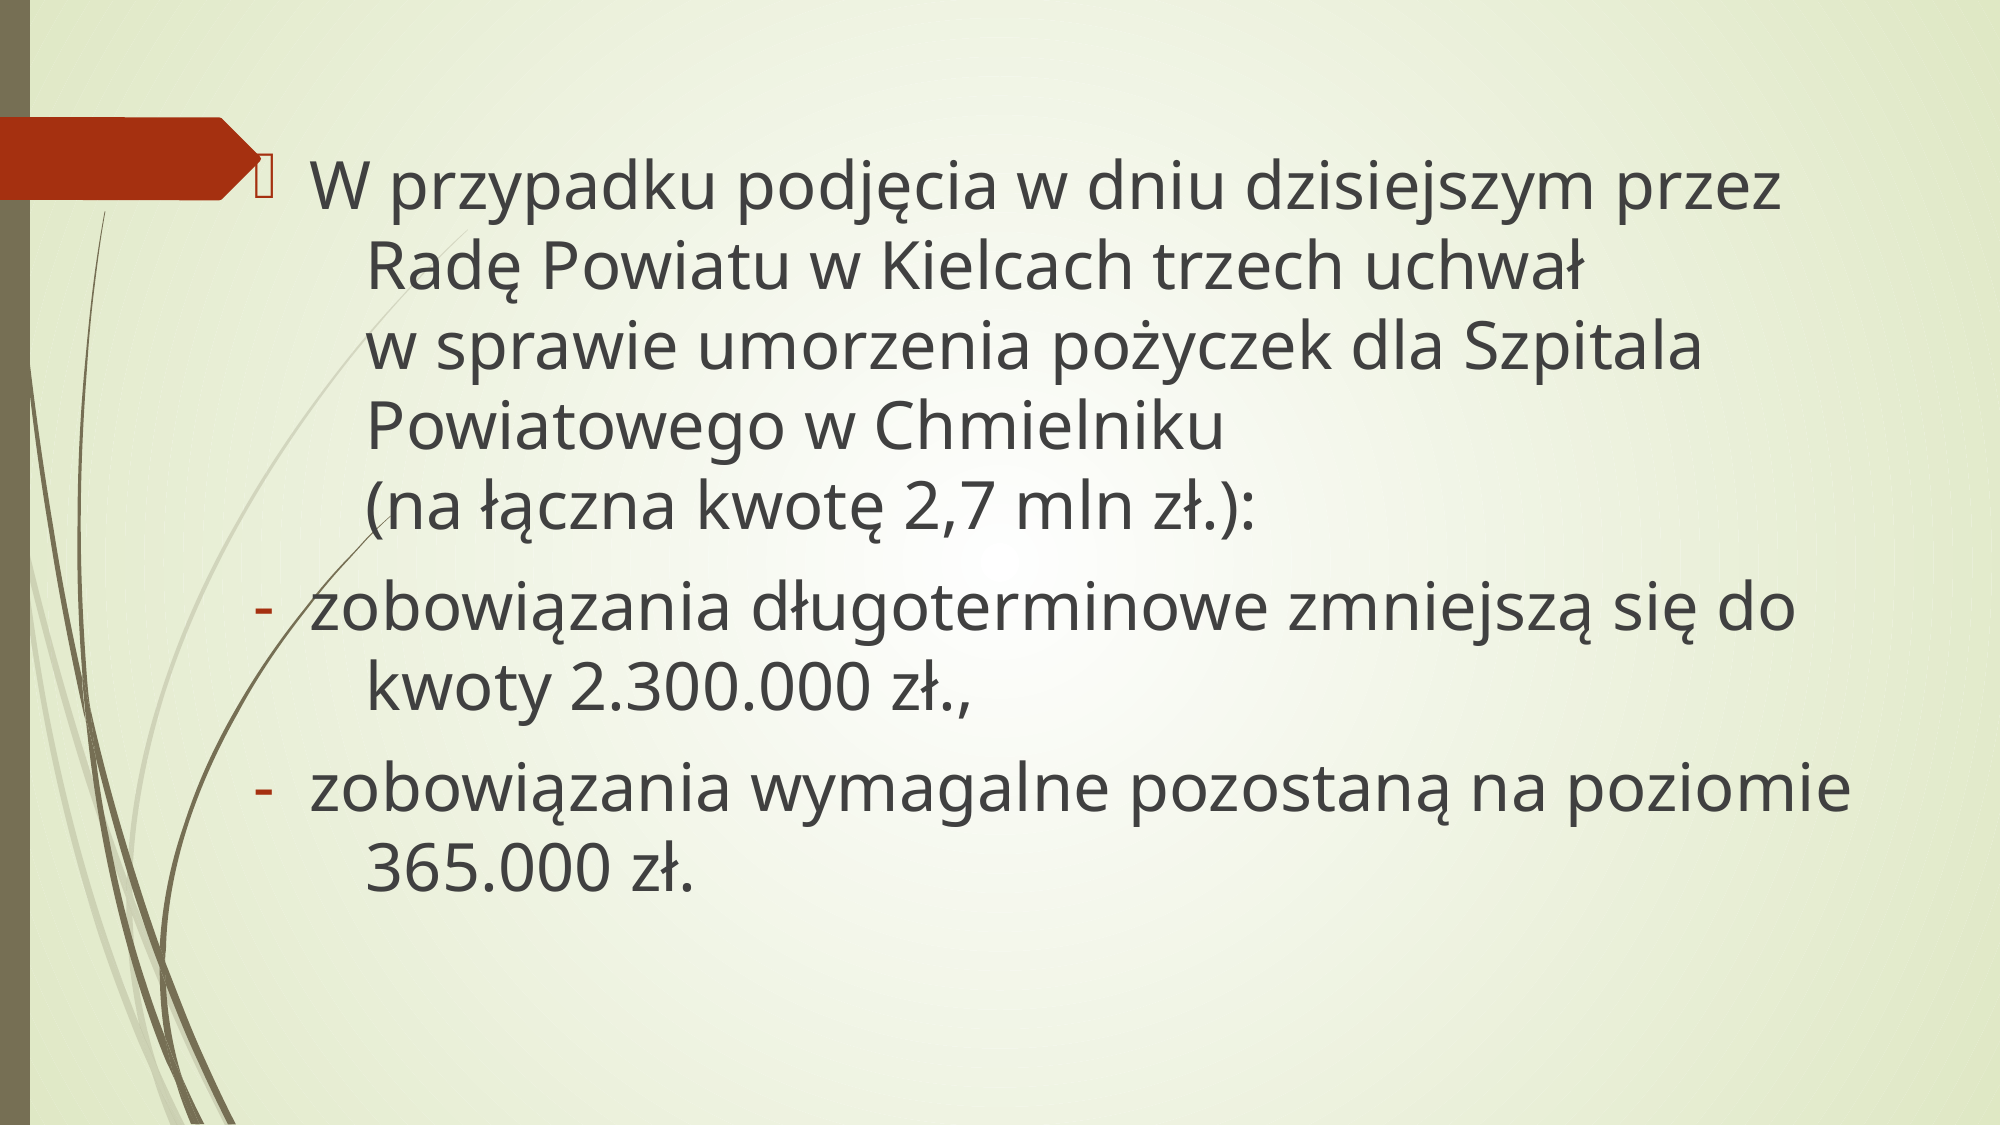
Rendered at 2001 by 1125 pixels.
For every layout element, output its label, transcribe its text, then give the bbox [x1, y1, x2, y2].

list W przypadku podjęcia w dniu dzisiejszym przez Radę Powiatu w Kielcach trzech uchwał w sprawie umorzenia pożyczek dla Szpitala Powiatowego w Chmielniku (na łączna kwotę 2,7 mln zł.): zobowiązania długoterminowe zmniejszą się do kwoty 2.300.000 zł., zobowiązania wymagalne pozostaną na poziomie 365.000 zł. [238, 135, 1888, 970]
